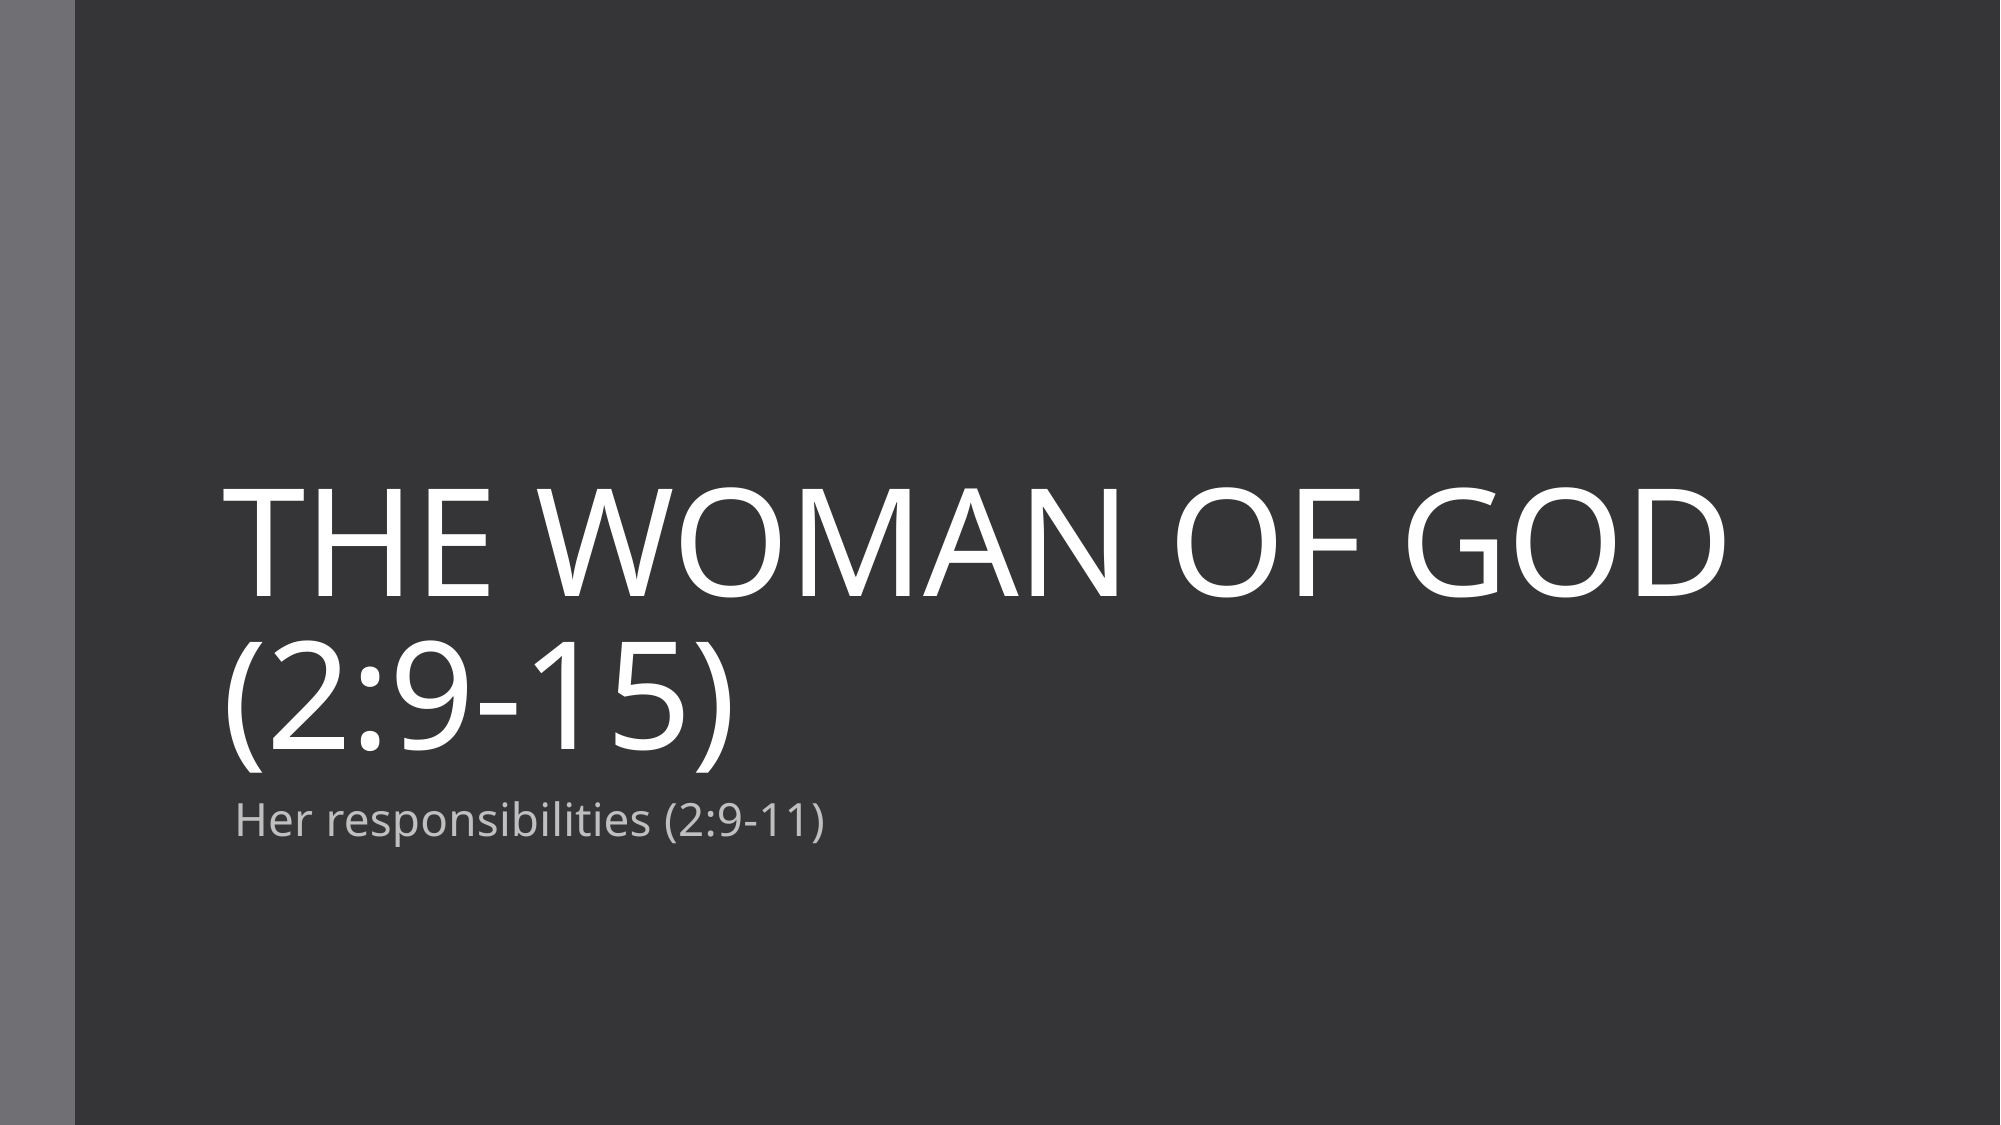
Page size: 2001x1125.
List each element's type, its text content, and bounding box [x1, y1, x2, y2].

title THE WOMAN OF GOD (2:9-15) [206, 124, 1752, 787]
subtitle Her responsibilities (2:9-11) [206, 787, 1752, 1066]
